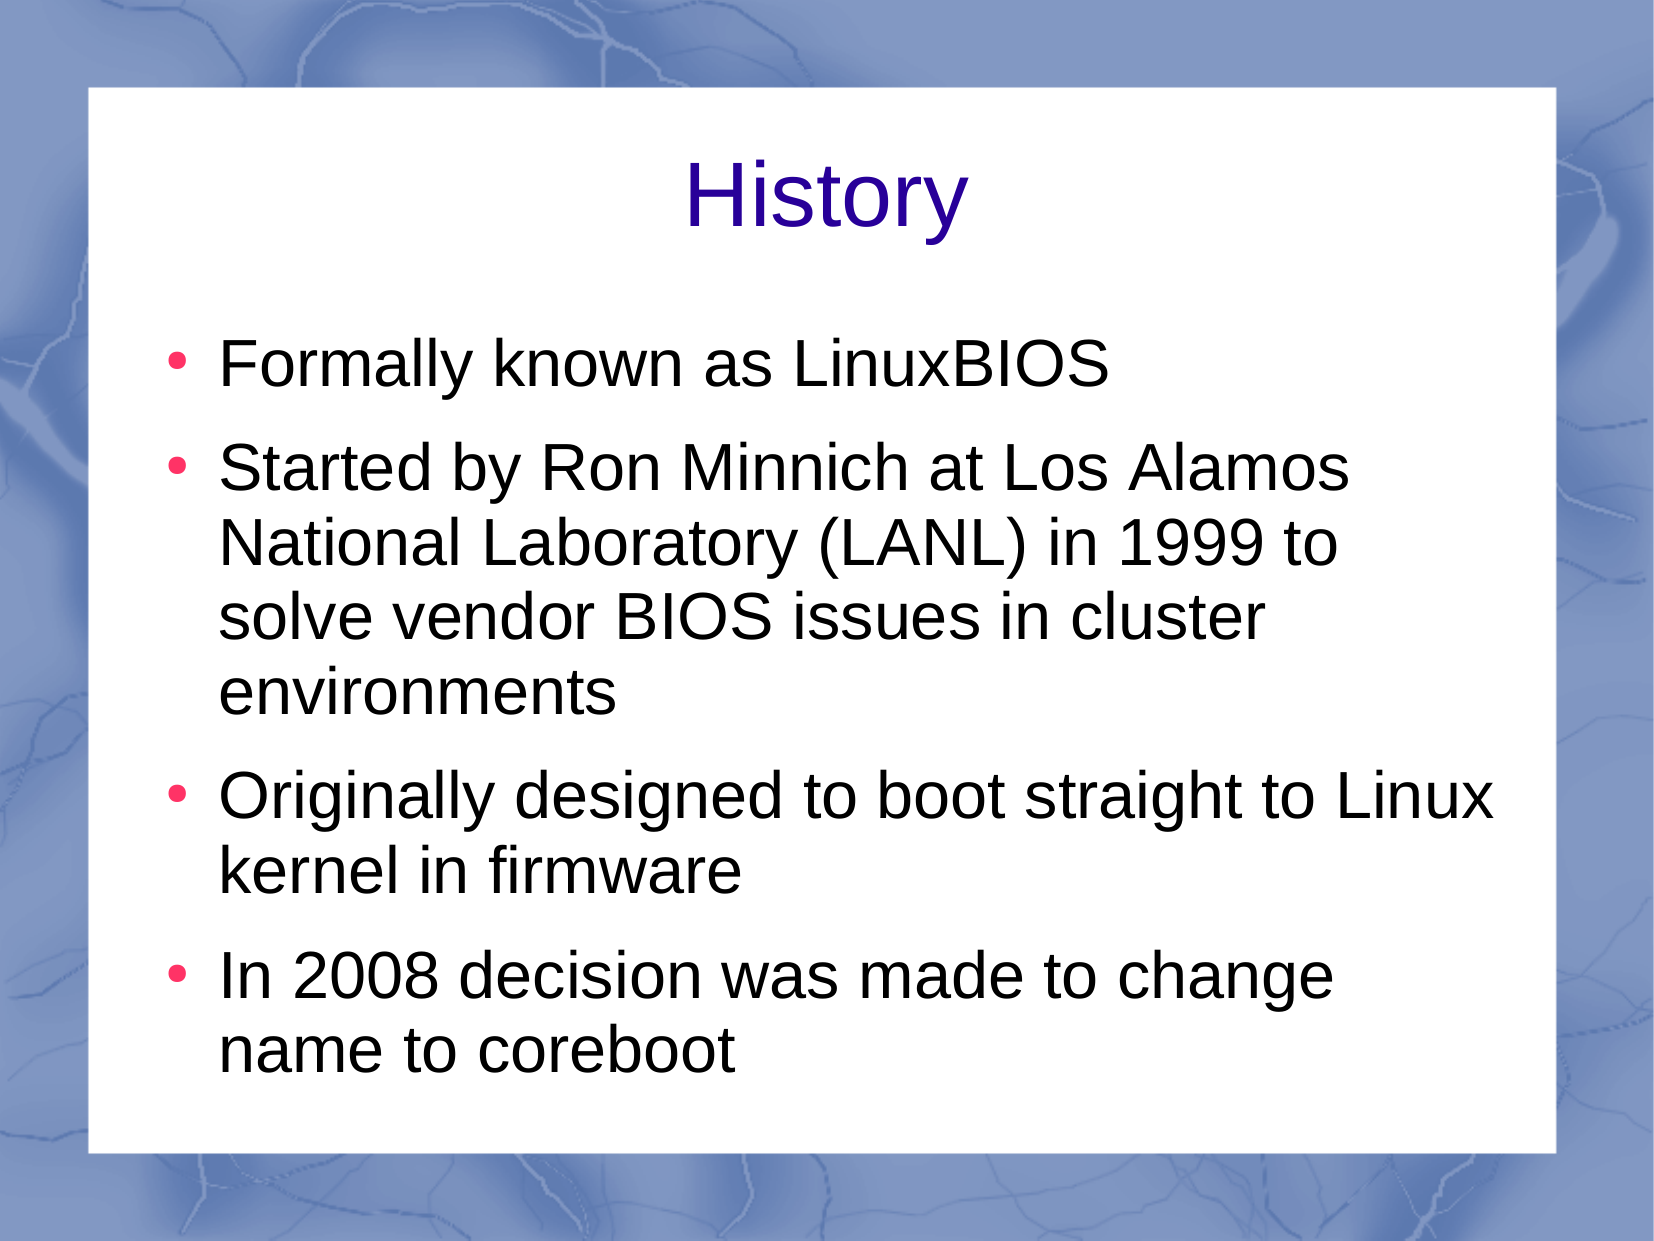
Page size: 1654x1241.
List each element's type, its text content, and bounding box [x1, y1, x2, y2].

picture [0, 0, 1654, 1241]
list Formally known as LinuxBIOS Started by Ron Minnich at Los Alamos National Laboratory (LANL) in 1999 to solve vendor BIOS issues in cluster environments Originally designed to boot straight to Linux kernel in firmware In 2008 decision was made to change name to coreboot [147, 325, 1506, 1088]
title History [118, 98, 1536, 291]
